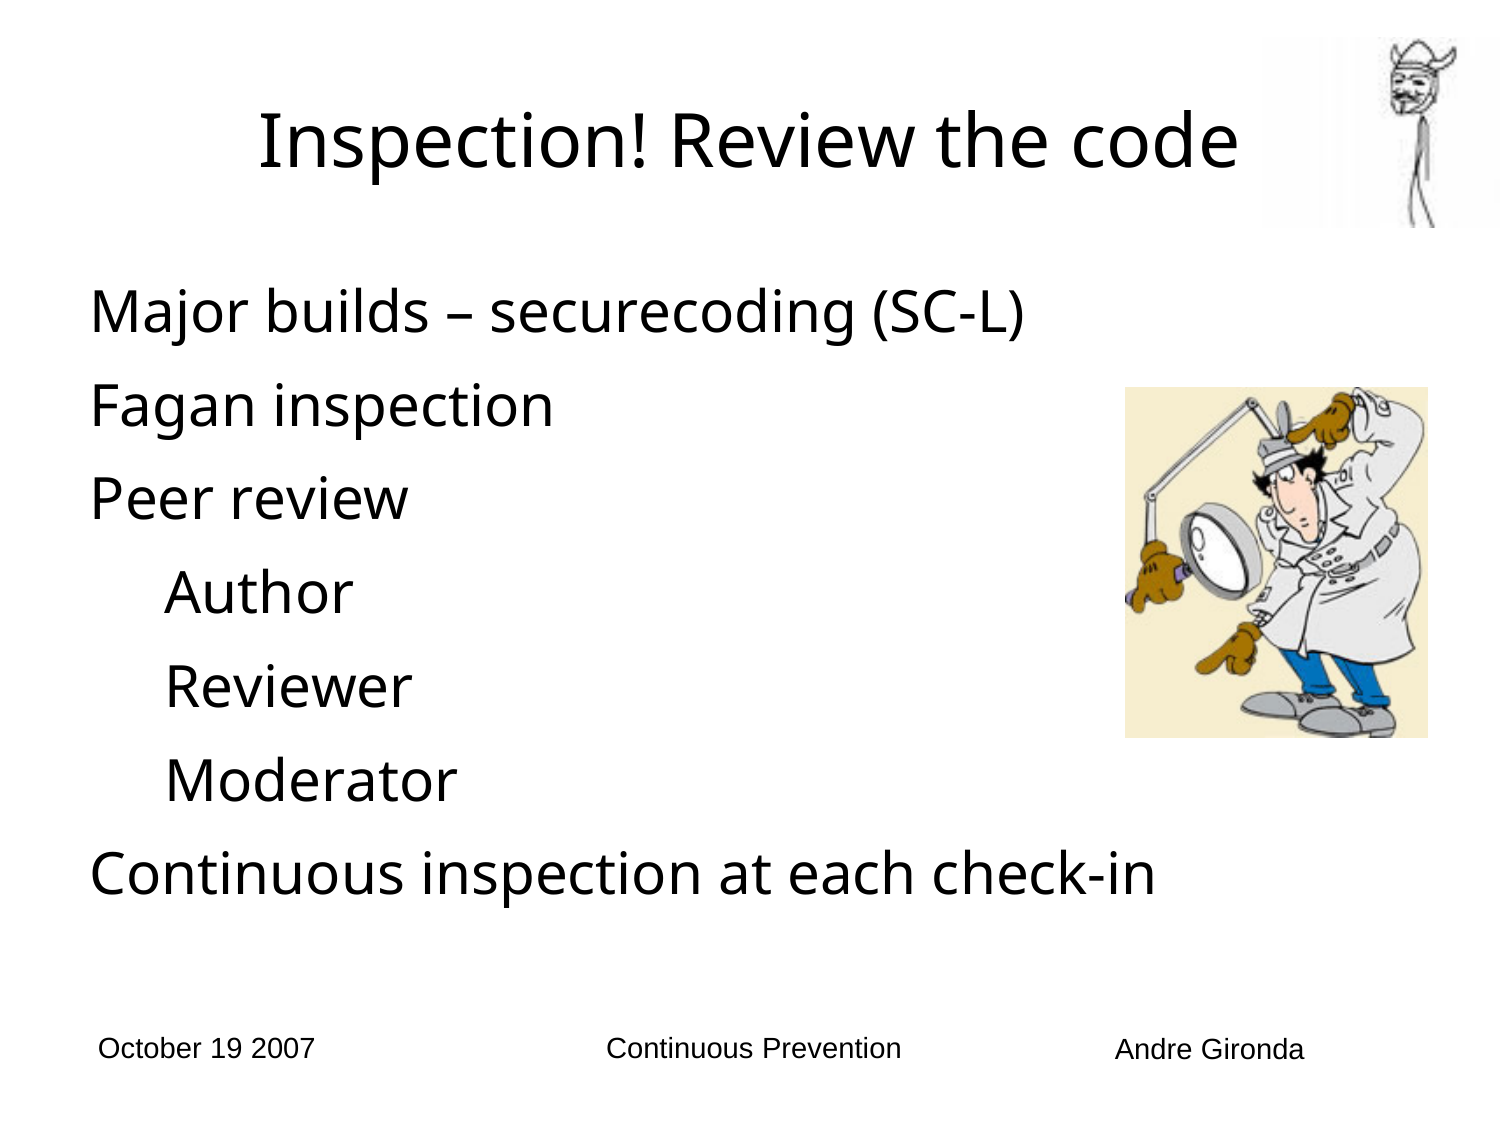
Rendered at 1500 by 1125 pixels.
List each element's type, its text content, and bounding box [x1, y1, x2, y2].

title Inspection! Review the code [75, 45, 1426, 233]
list Major builds – securecoding (SC-L) Fagan inspection Peer review Author Reviewer Moderator Continuous inspection at each check-in [75, 262, 1426, 1006]
picture [1262, 37, 1500, 228]
picture [1125, 387, 1428, 738]
